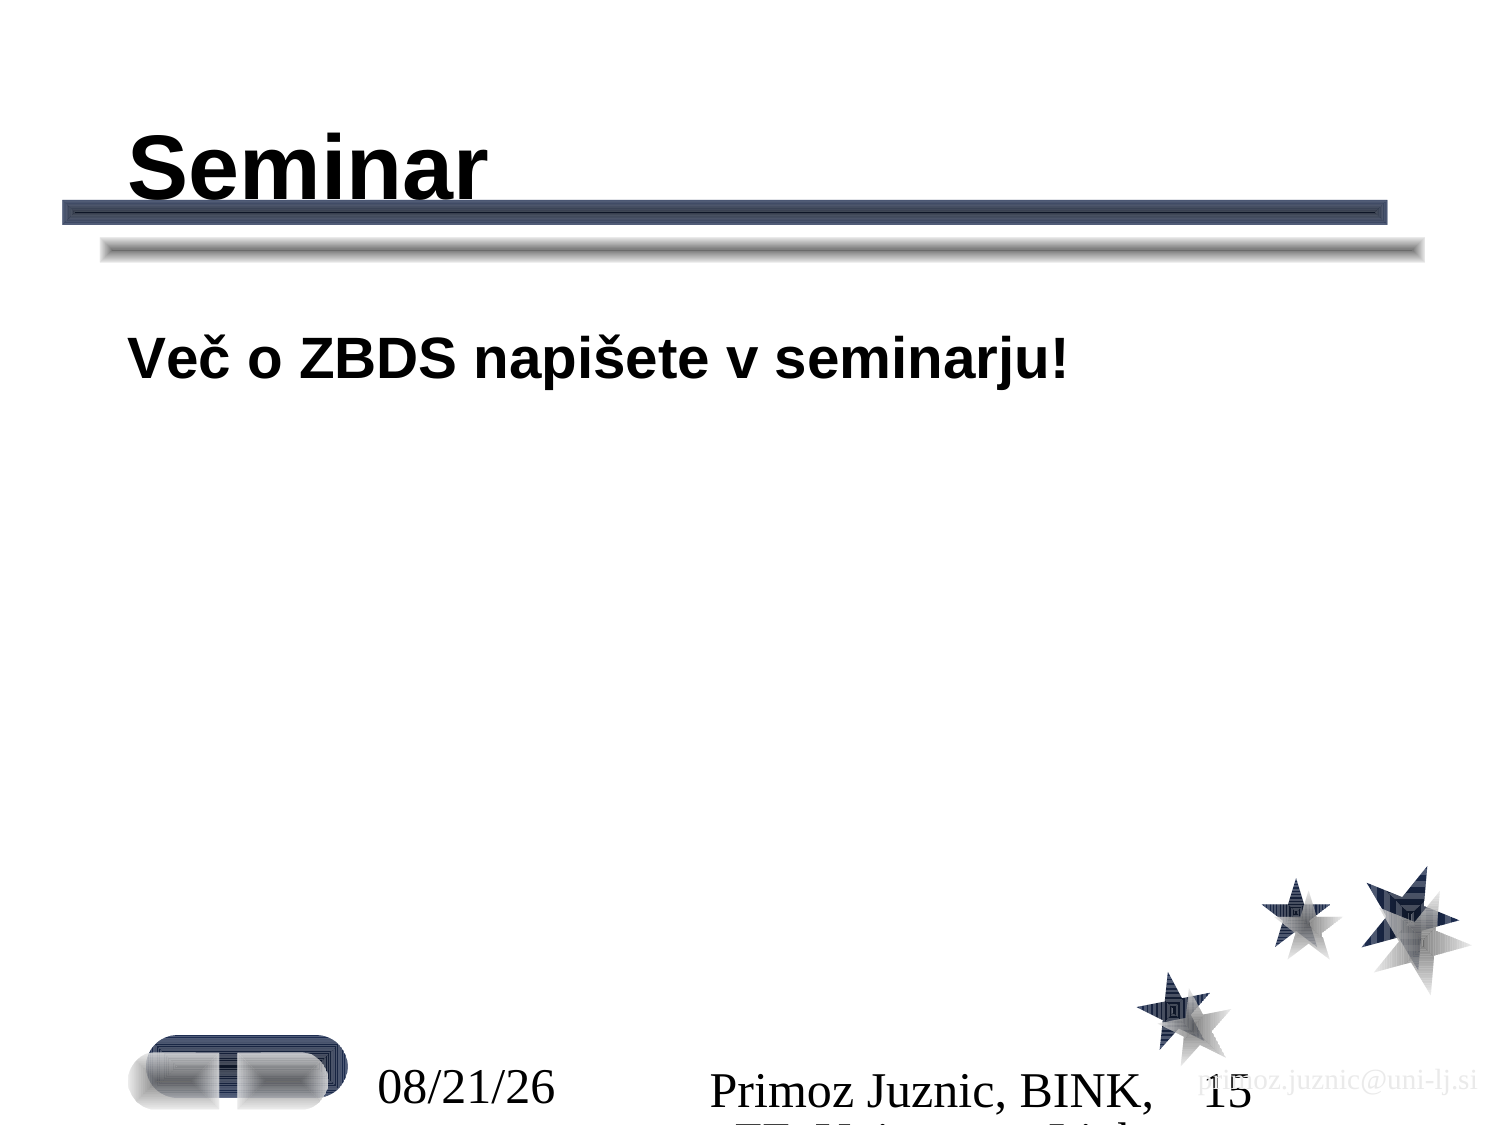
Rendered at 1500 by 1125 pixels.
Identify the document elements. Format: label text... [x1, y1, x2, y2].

list Več o ZBDS napišete v seminarju! [112, 312, 1388, 988]
title Seminar [112, 37, 1388, 225]
